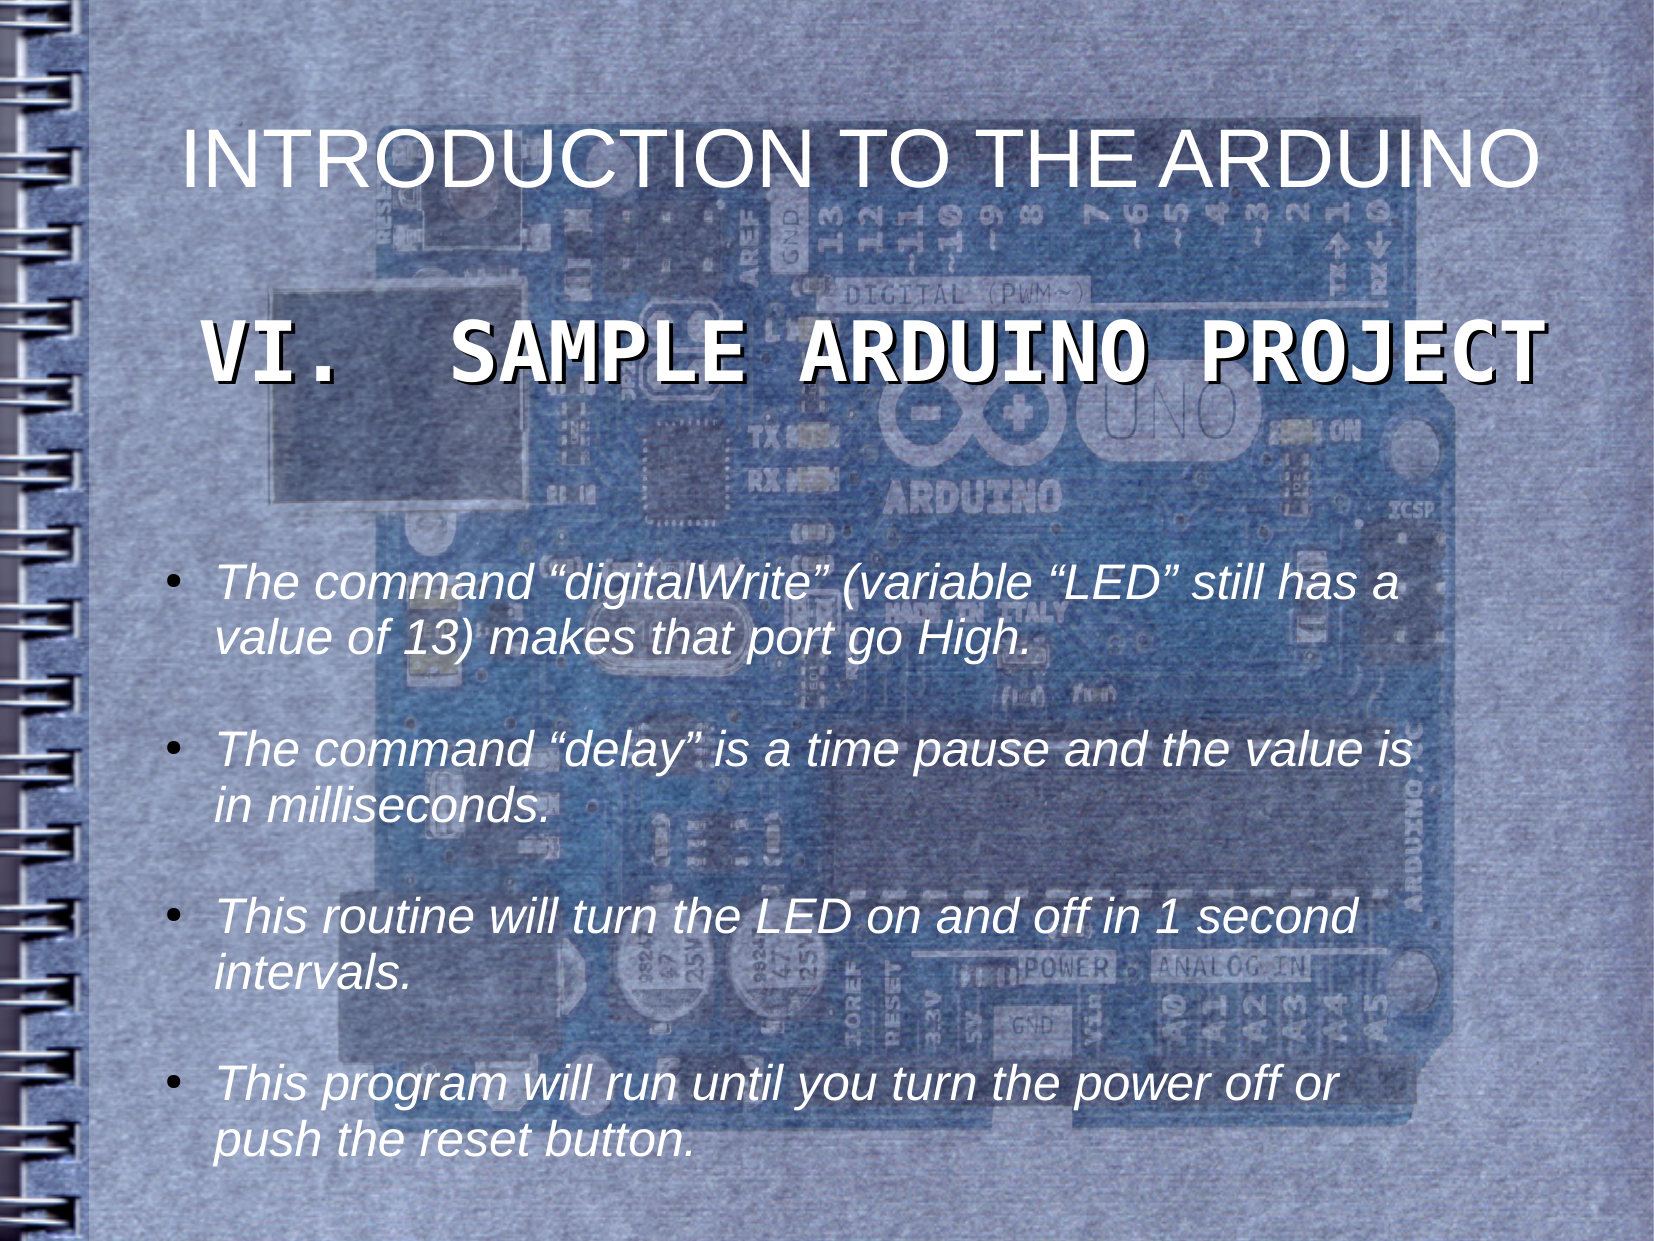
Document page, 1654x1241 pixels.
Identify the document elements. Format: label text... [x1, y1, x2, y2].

text_box The command “digitalWrite” (variable “LED” still has a value of 13) makes that port go High. The command “delay” is a time pause and the value is in milliseconds. This routine will turn the LED on and off in 1 second intervals. This program will run until you turn the power off or push the reset button. [150, 435, 1561, 1231]
text_box INTRODUCTION TO THE ARDUINO [165, 75, 1561, 286]
text_box VI. SAMPLE ARDUINO PROJECT [153, 296, 1594, 409]
picture [0, 0, 1654, 1241]
